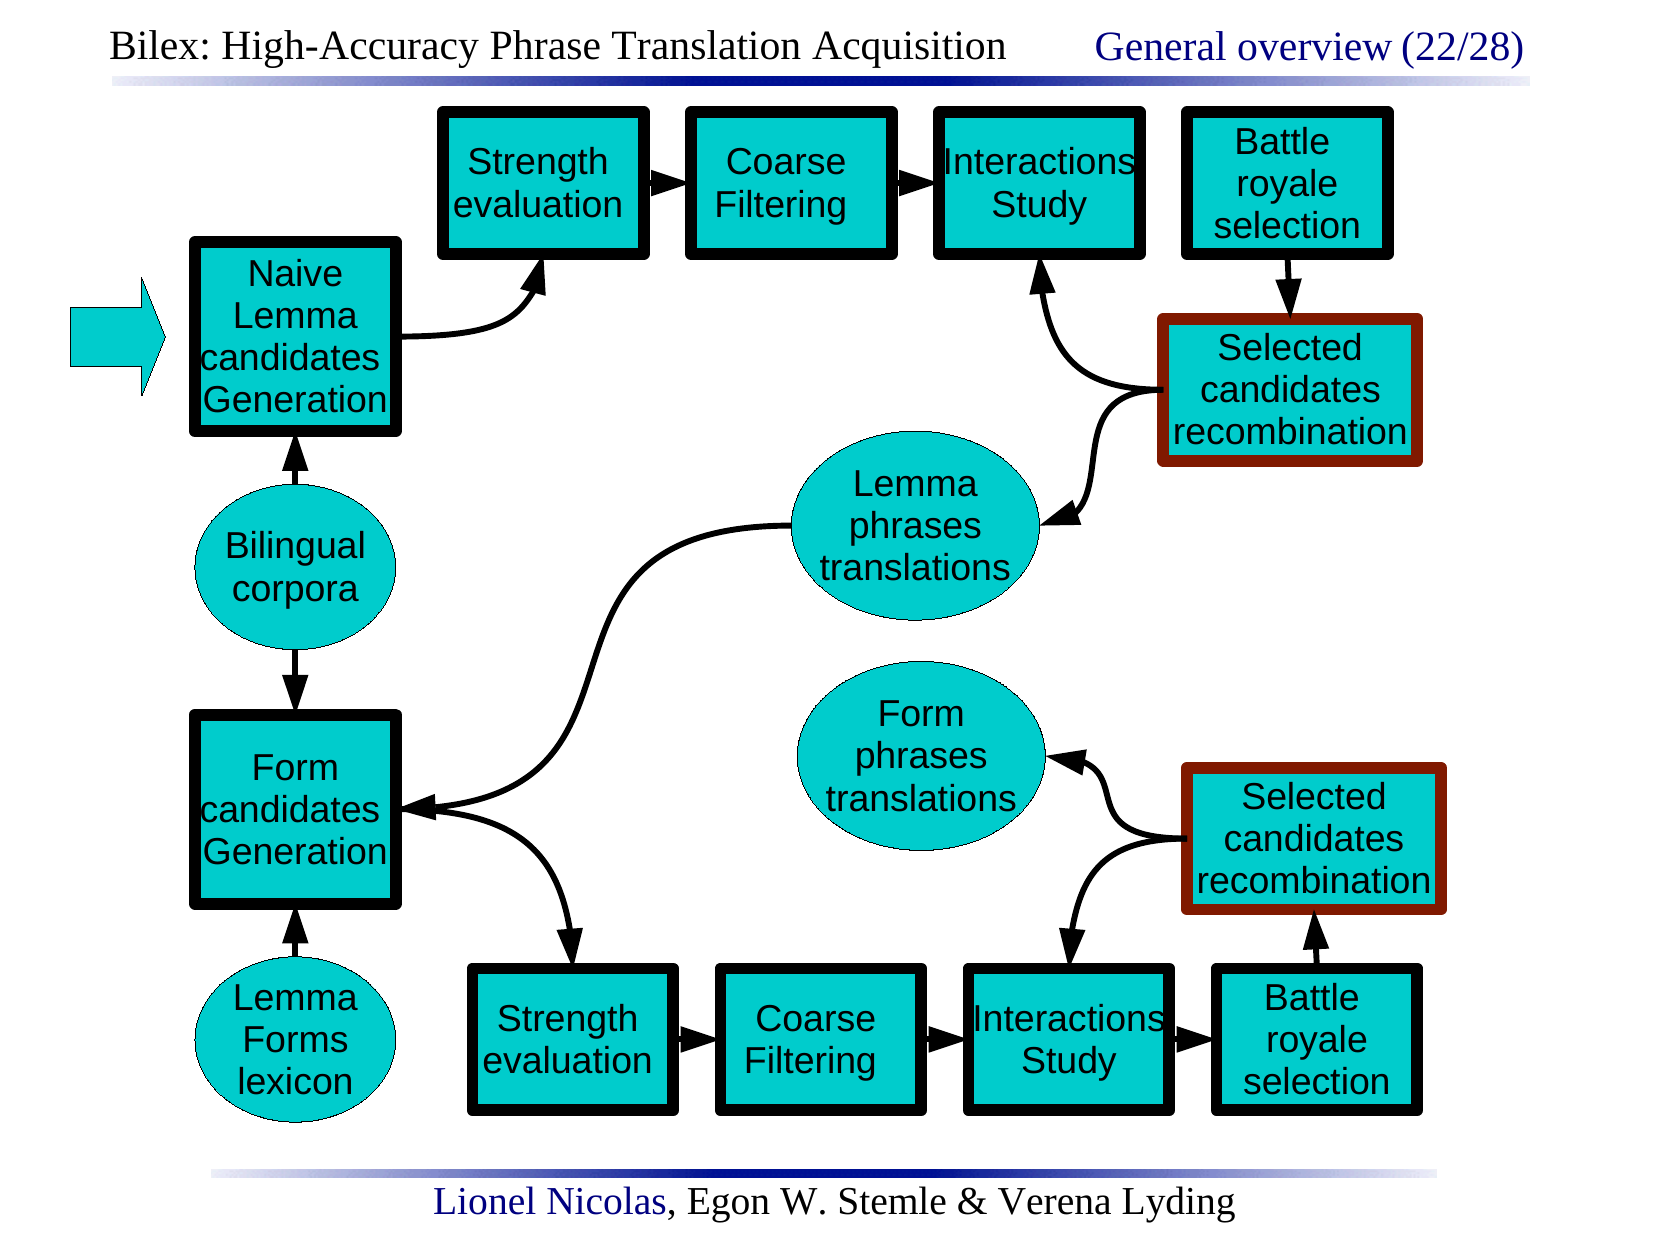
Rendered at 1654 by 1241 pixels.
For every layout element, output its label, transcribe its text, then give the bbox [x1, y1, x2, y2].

picture [211, 1169, 1437, 1178]
text_box Strength evaluation [442, 112, 644, 254]
text_box Naive Lemma candidates Generation [194, 242, 396, 432]
text_box Coarse Filtering [720, 968, 922, 1111]
text_box Interactions Study [968, 968, 1170, 1111]
text_box Battle royale selection [1216, 968, 1418, 1111]
text_box Strength evaluation [472, 968, 674, 1111]
text_box Lemma phrases translations [791, 431, 1040, 621]
text_box Selected candidates recombination [1187, 767, 1441, 910]
text_box Lemma Forms lexicon [194, 956, 396, 1123]
text_box Battle royale selection [1187, 112, 1388, 254]
text_box Selected candidates recombination [1163, 318, 1418, 461]
text_box Form phrases translations [797, 661, 1046, 851]
text_box [70, 277, 166, 396]
picture [112, 76, 1530, 86]
text_box Interactions Study [938, 112, 1140, 254]
text_box Coarse Filtering [690, 112, 892, 254]
text_box Form candidates Generation [194, 714, 396, 904]
text_box Bilingual corpora [194, 484, 396, 650]
text_box General overview [1079, 15, 1409, 82]
